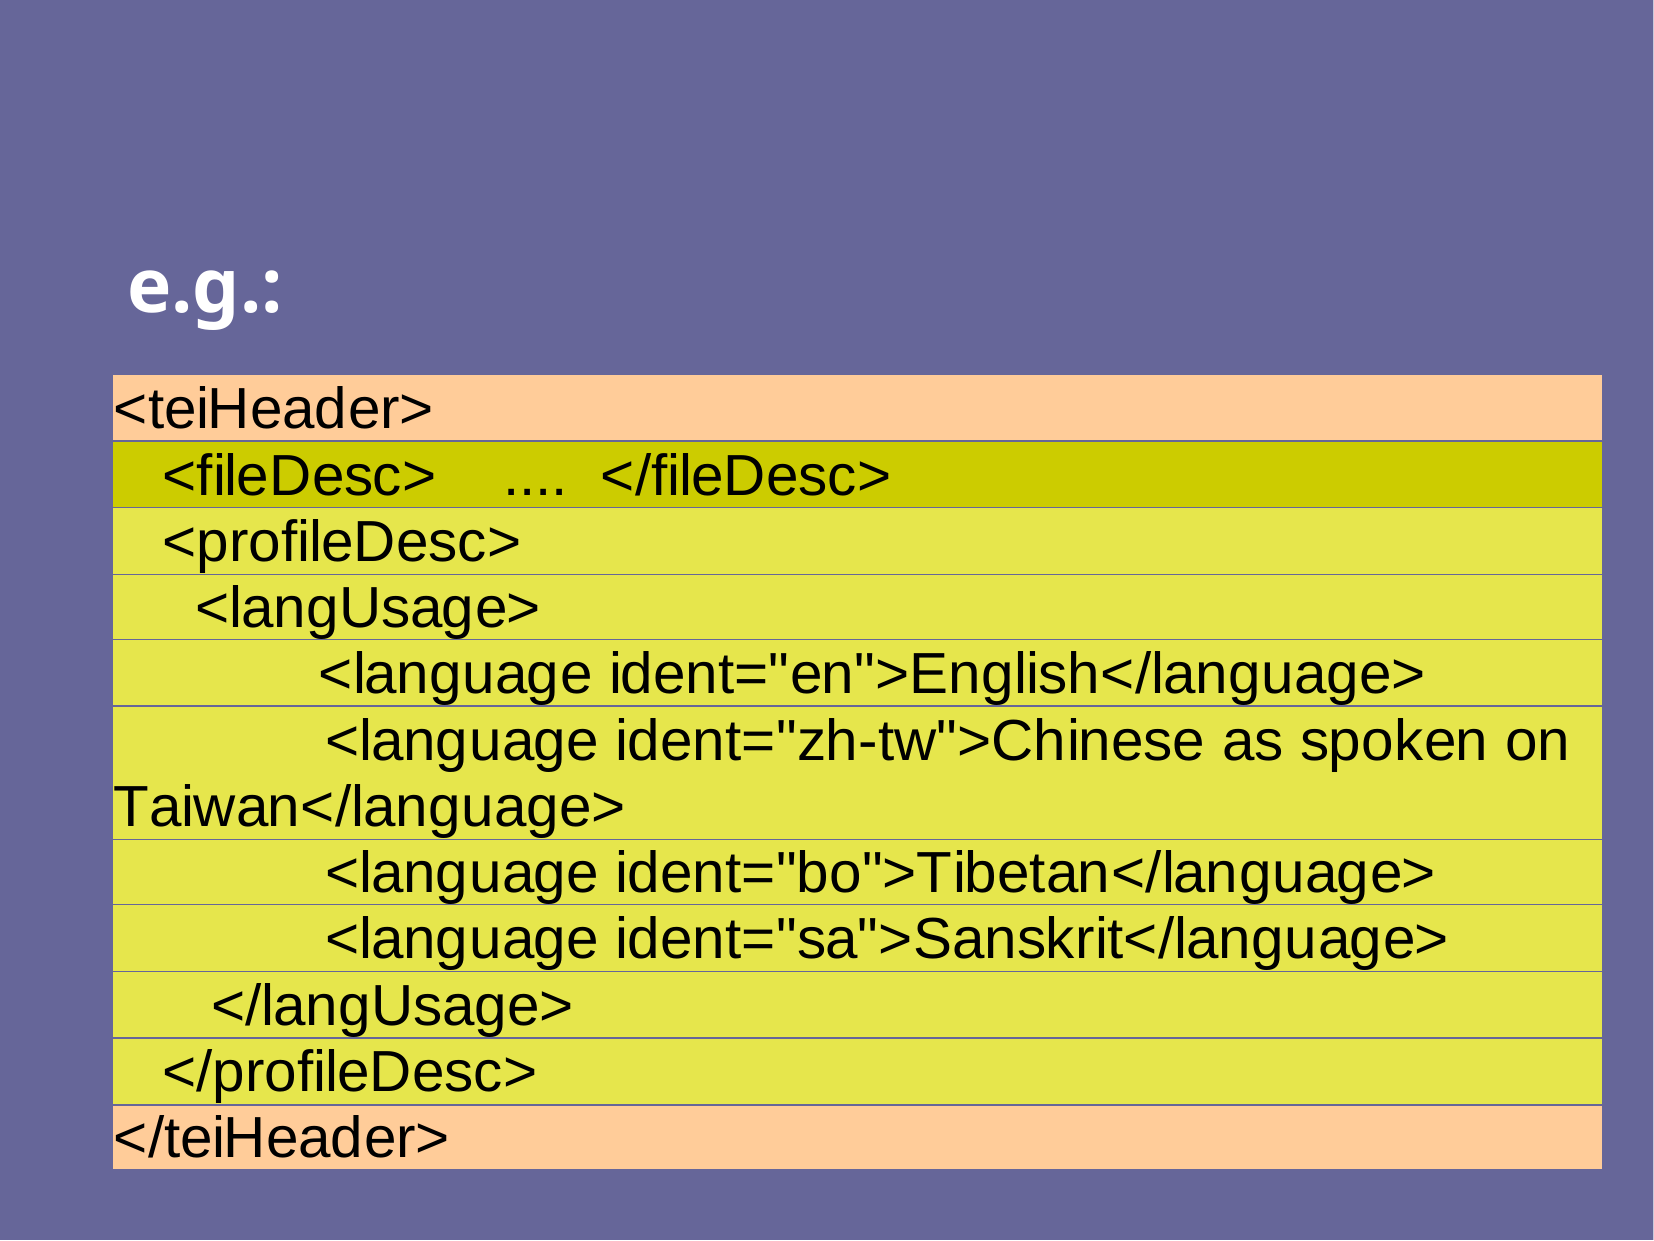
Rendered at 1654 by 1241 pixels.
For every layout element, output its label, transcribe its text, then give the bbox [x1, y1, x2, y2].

chart [112, 375, 1604, 1198]
text_box e.g.: [112, 225, 413, 341]
